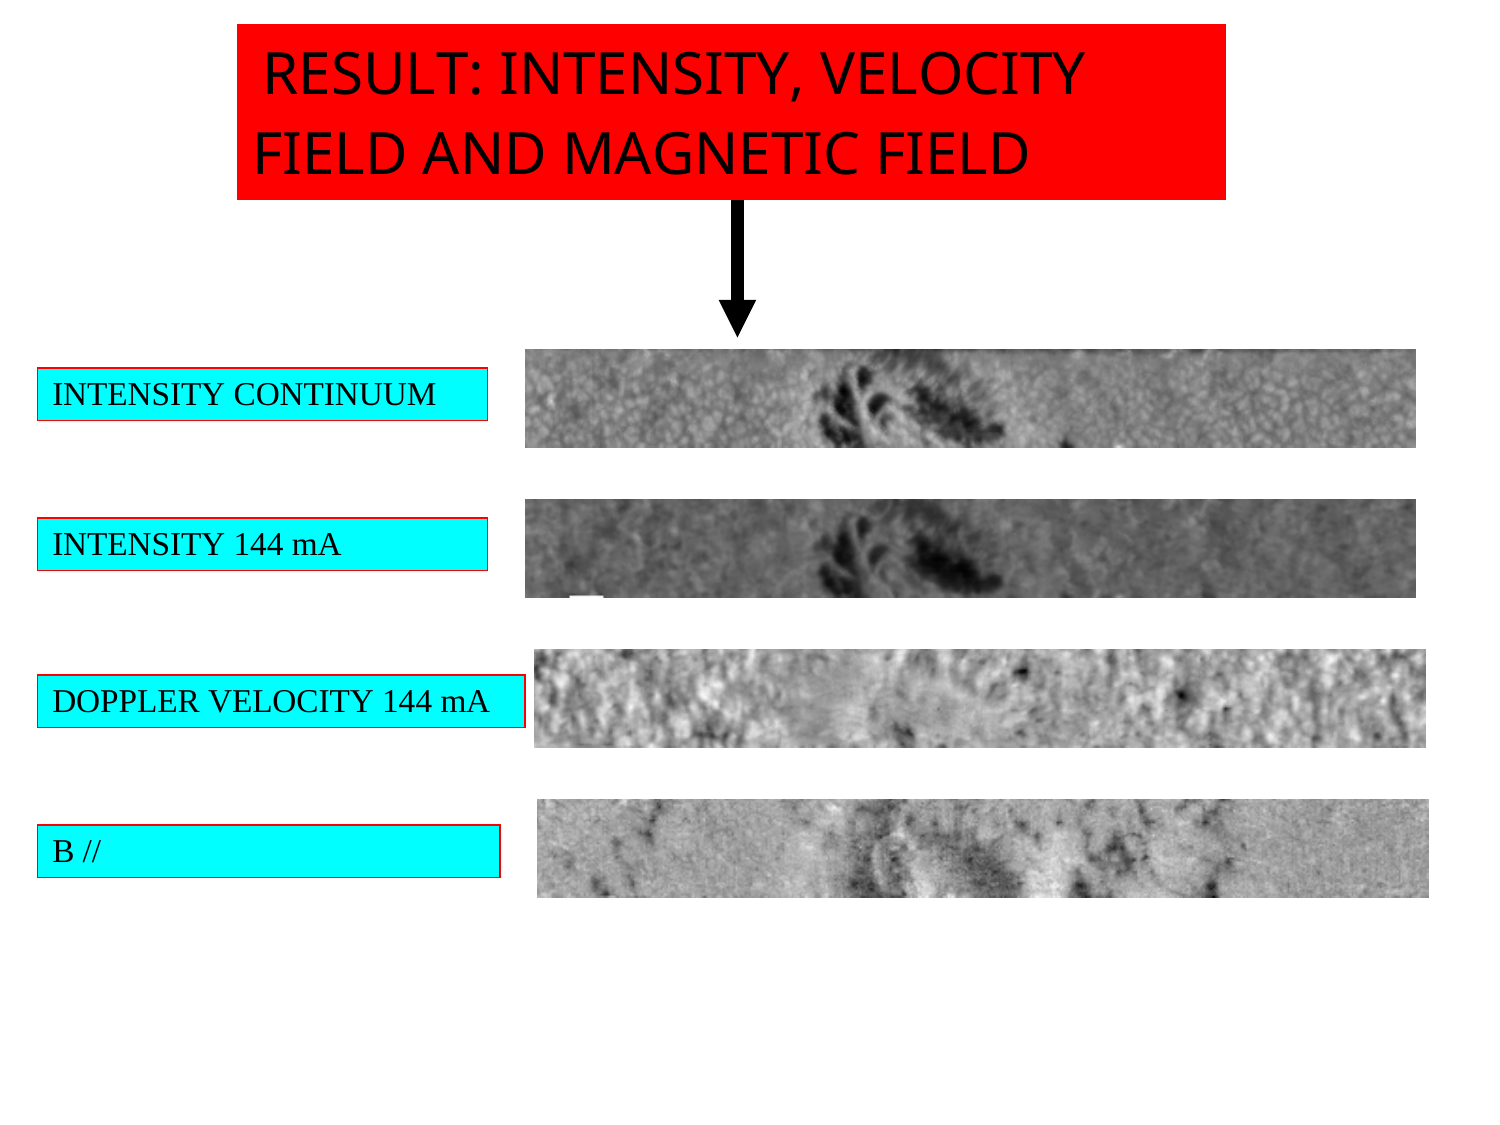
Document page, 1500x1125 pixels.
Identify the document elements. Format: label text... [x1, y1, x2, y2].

picture [534, 649, 1426, 748]
text_box INTENSITY 144 mA [37, 518, 488, 571]
text_box INTENSITY CONTINUUM [37, 368, 488, 421]
picture [537, 799, 1429, 898]
picture [525, 349, 1416, 448]
text_box RESULT: INTENSITY, VELOCITY FIELD AND MAGNETIC FIELD [237, 24, 1225, 199]
text_box DOPPLER VELOCITY 144 mA [37, 675, 526, 728]
text_box B // [37, 825, 501, 878]
picture [525, 499, 1416, 598]
